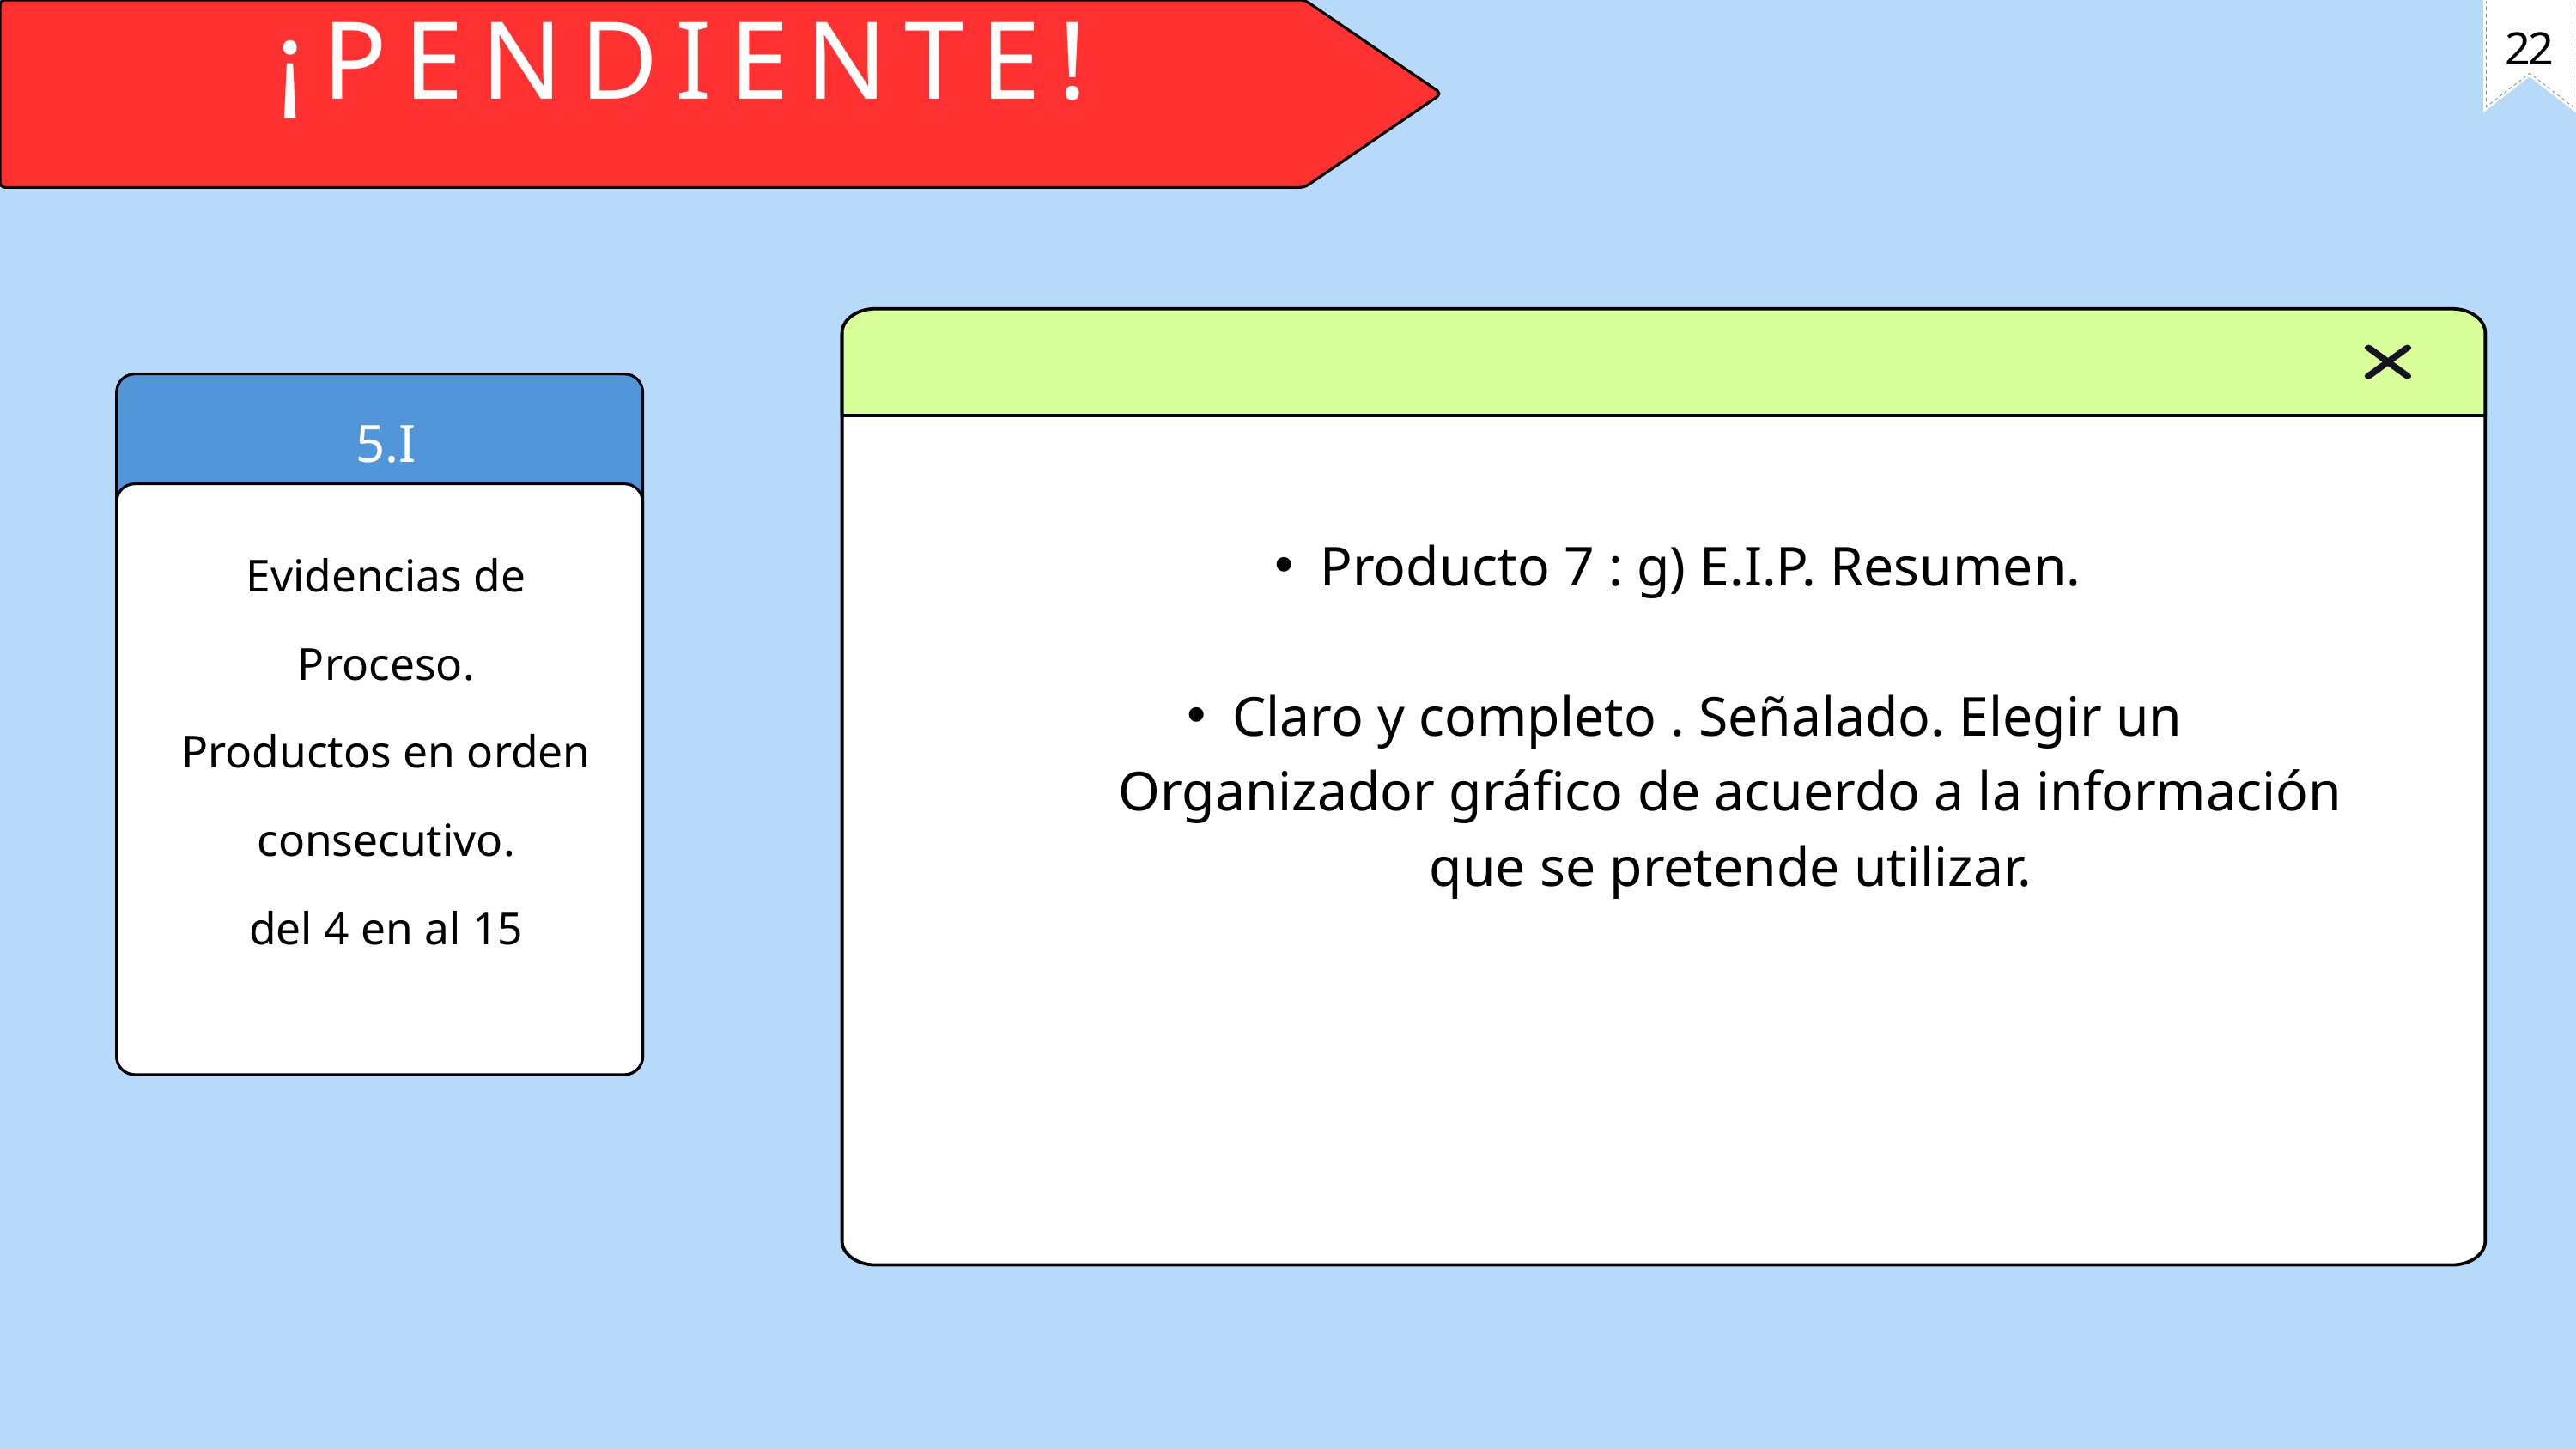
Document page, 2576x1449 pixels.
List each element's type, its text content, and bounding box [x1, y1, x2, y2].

text_box ¡PENDIENTE! [0, 0, 1365, 188]
text_box 22 [2488, 10, 2571, 71]
text_box Producto 7 : g) E.I.P. Resumen. Claro y completo . Señalado. Elegir un Organizador gráfico de acuerdo a la información que se pretende utilizar. [933, 521, 2347, 896]
text_box [0, 0, 2576, 1449]
text_box Evidencias de Proceso. Productos en orden consecutivo. del 4 en al 15 [152, 512, 621, 853]
text_box 5.I [157, 369, 616, 463]
